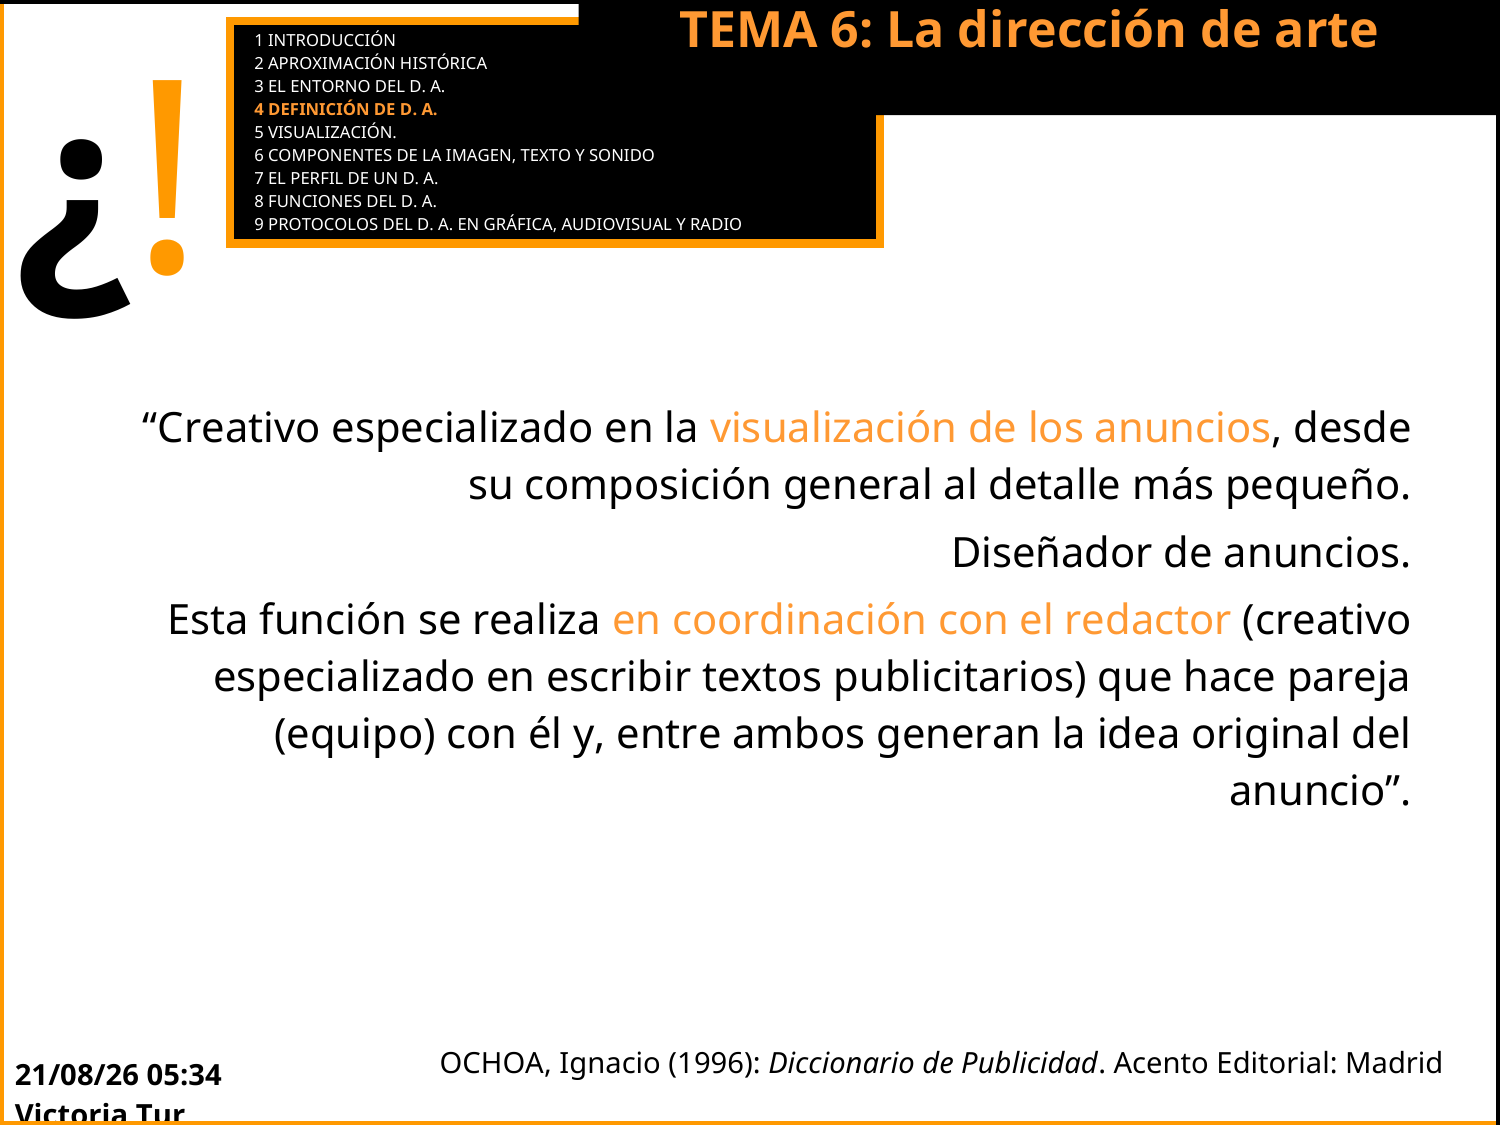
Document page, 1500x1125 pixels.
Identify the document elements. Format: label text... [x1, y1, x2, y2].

text_box OCHOA, Ignacio (1996): Diccionario de Publicidad. Acento Editorial: Madrid [206, 1034, 1459, 1091]
text_box TEMA 6: La dirección de arte [578, 0, 1500, 116]
list “Creativo especializado en la visualización de los anuncios, desde su composición general al detalle más pequeño. Diseñador de anuncios. Esta función se realiza en coordinación con el redactor (creativo especializado en escribir textos publicitarios) que hace pareja (equipo) con él y, entre ambos generan la idea original del anuncio”. [76, 255, 1427, 998]
text_box 1 INTRODUCCIÓN 2 APROXIMACIÓN HISTÓRICA 3 EL ENTORNO DEL D. A. 4 DEFINICIÓN DE D. A. 5 VISUALIZACIÓN. 6 COMPONENTES DE LA IMAGEN, TEXTO Y SONIDO 7 EL PERFIL DE UN D. A. 8 FUNCIONES DEL D. A. 9 PROTOCOLOS DEL D. A. EN GRÁFICA, AUDIOVISUAL Y RADIO [230, 20, 880, 244]
